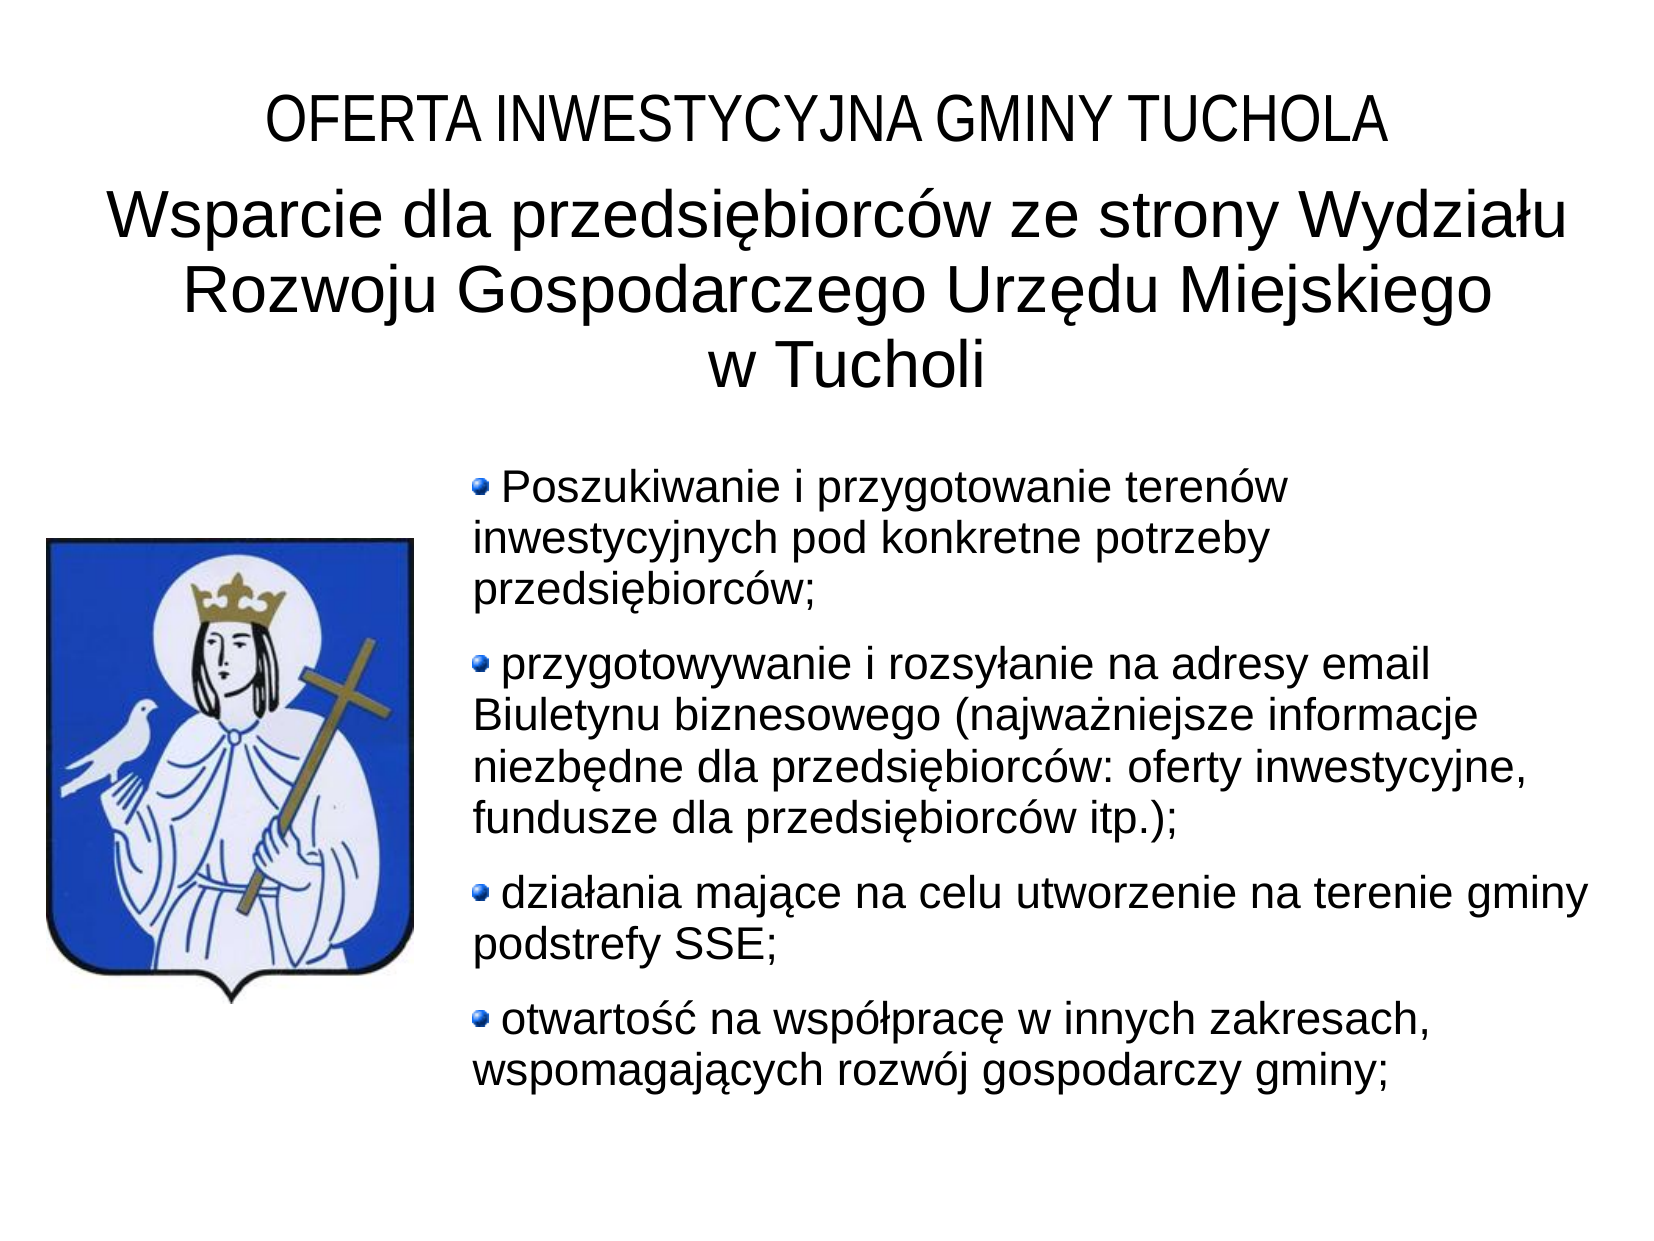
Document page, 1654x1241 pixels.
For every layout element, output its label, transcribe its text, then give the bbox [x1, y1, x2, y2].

subtitle Poszukiwanie i przygotowanie terenów inwestycyjnych pod konkretne potrzeby przedsiębiorców; przygotowywanie i rozsyłanie na adresy email Biuletynu biznesowego (najważniejsze informacje niezbędne dla przedsiębiorców: oferty inwestycyjne, fundusze dla przedsiębiorców itp.); działania mające na celu utworzenie na terenie gminy podstrefy SSE; otwartość na współpracę w innych zakresach, wspomagających rozwój gospodarczy gminy; [472, 453, 1595, 1123]
title OFERTA INWESTYCYJNA GMINY TUCHOLA [83, 56, 1572, 177]
text_box Wsparcie dla przedsiębiorców ze strony Wydziału Rozwoju Gospodarczego Urzędu Miejskiego w Tucholi [82, 177, 1595, 453]
picture [46, 538, 414, 1004]
